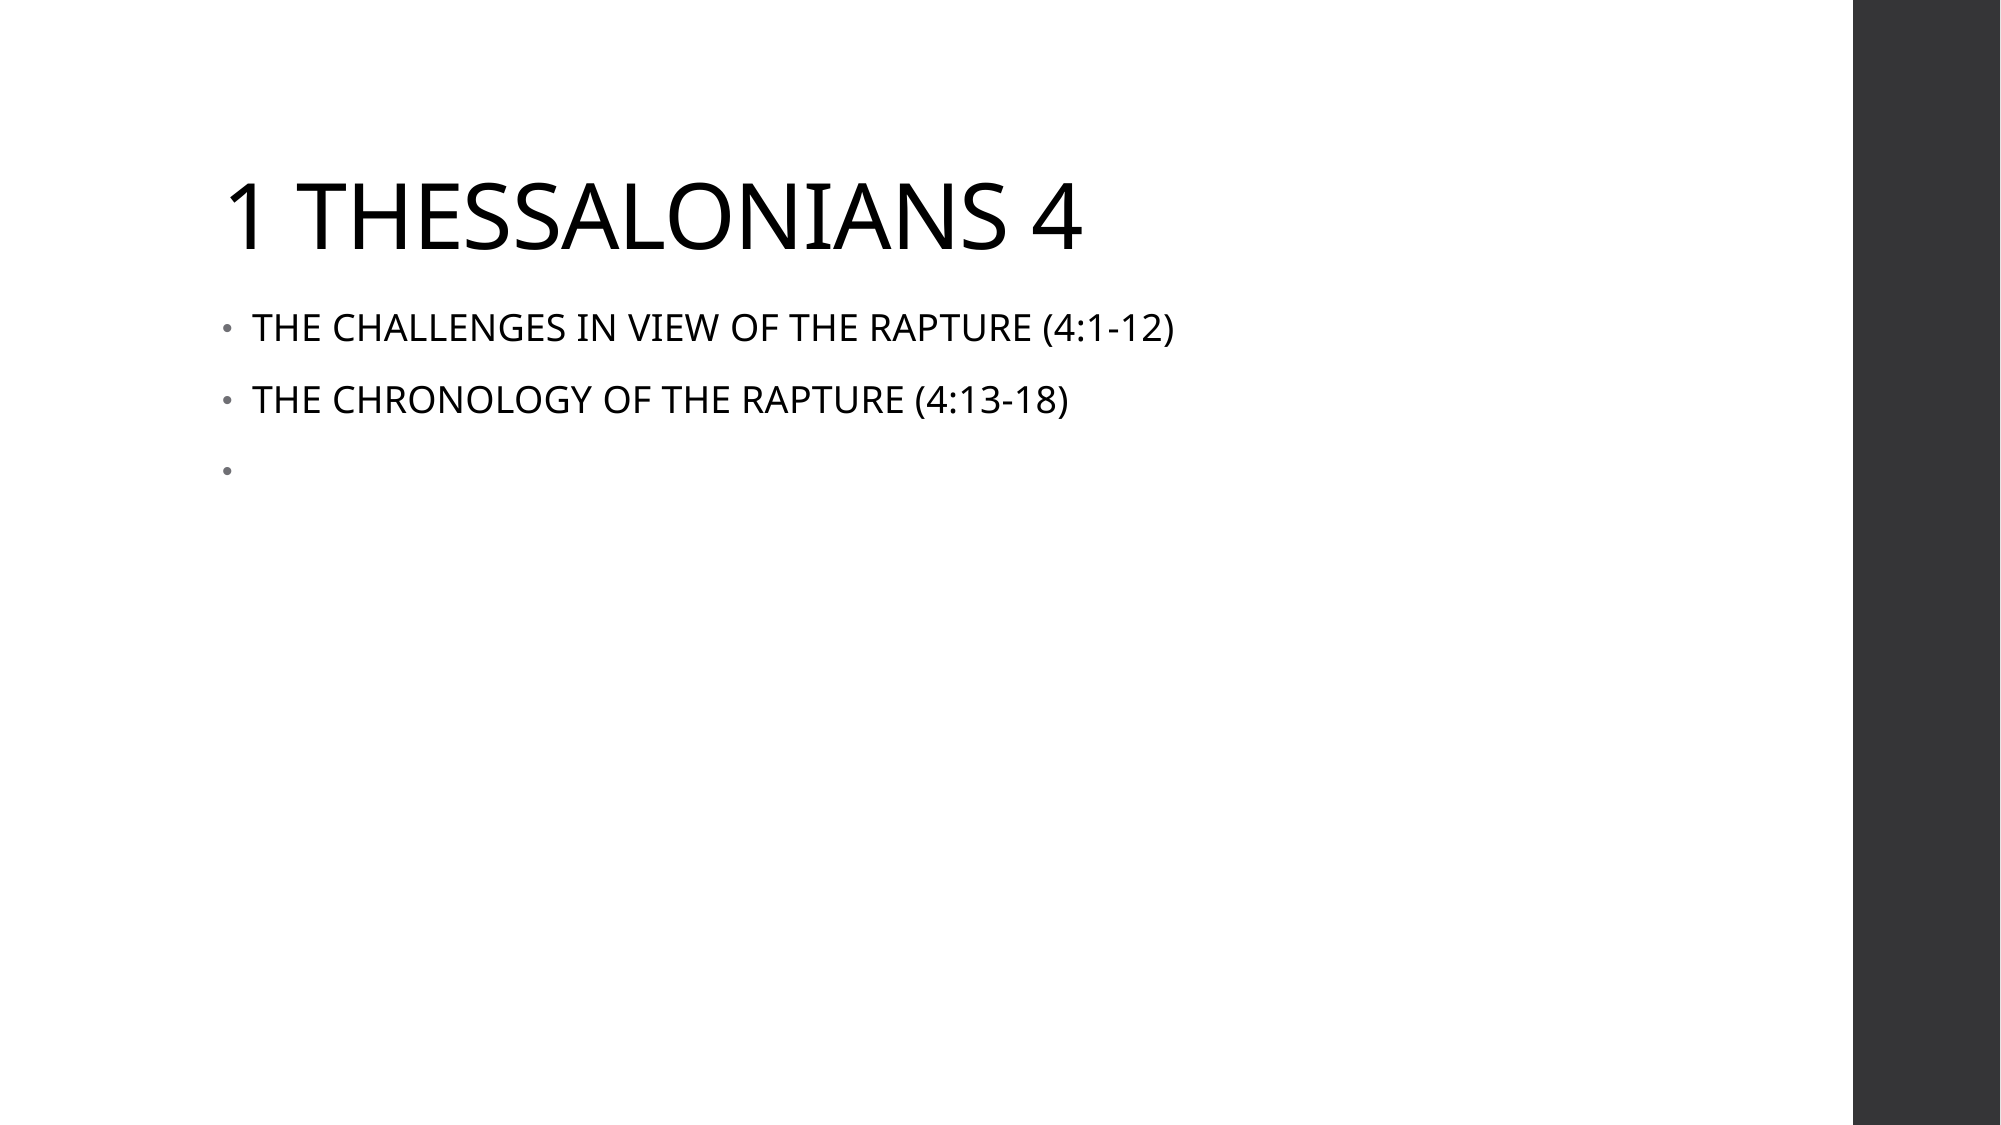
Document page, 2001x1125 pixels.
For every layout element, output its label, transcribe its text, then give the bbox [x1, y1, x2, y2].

list THE CHALLENGES IN VIEW OF THE RAPTURE (4:1-12) THE CHRONOLOGY OF THE RAPTURE (4:13-18) [206, 299, 1617, 1014]
title 1 THESSALONIANS 4 [206, 60, 1797, 278]
